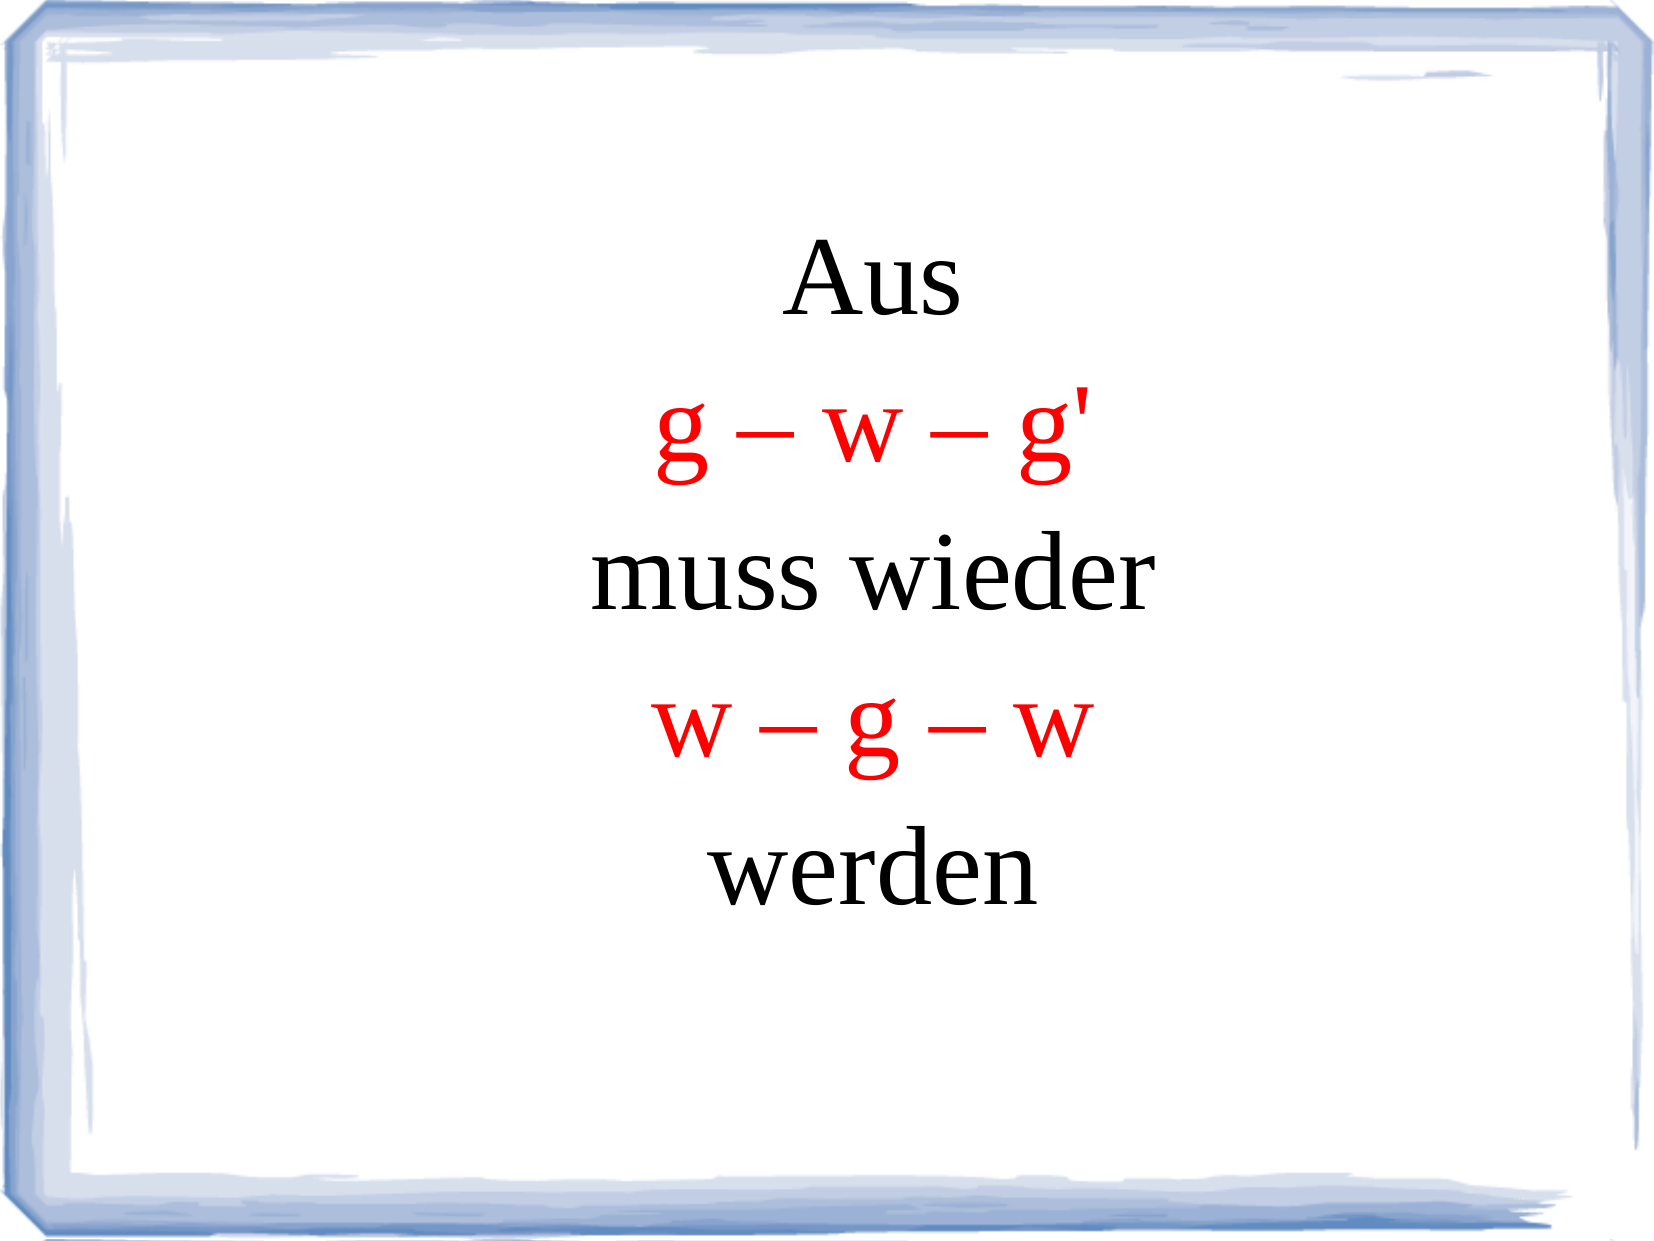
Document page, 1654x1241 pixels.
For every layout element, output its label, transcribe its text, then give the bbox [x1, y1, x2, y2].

picture [0, 0, 1654, 1241]
text_box Aus g – w – g' muss wieder w – g – w werden [547, 206, 1199, 937]
